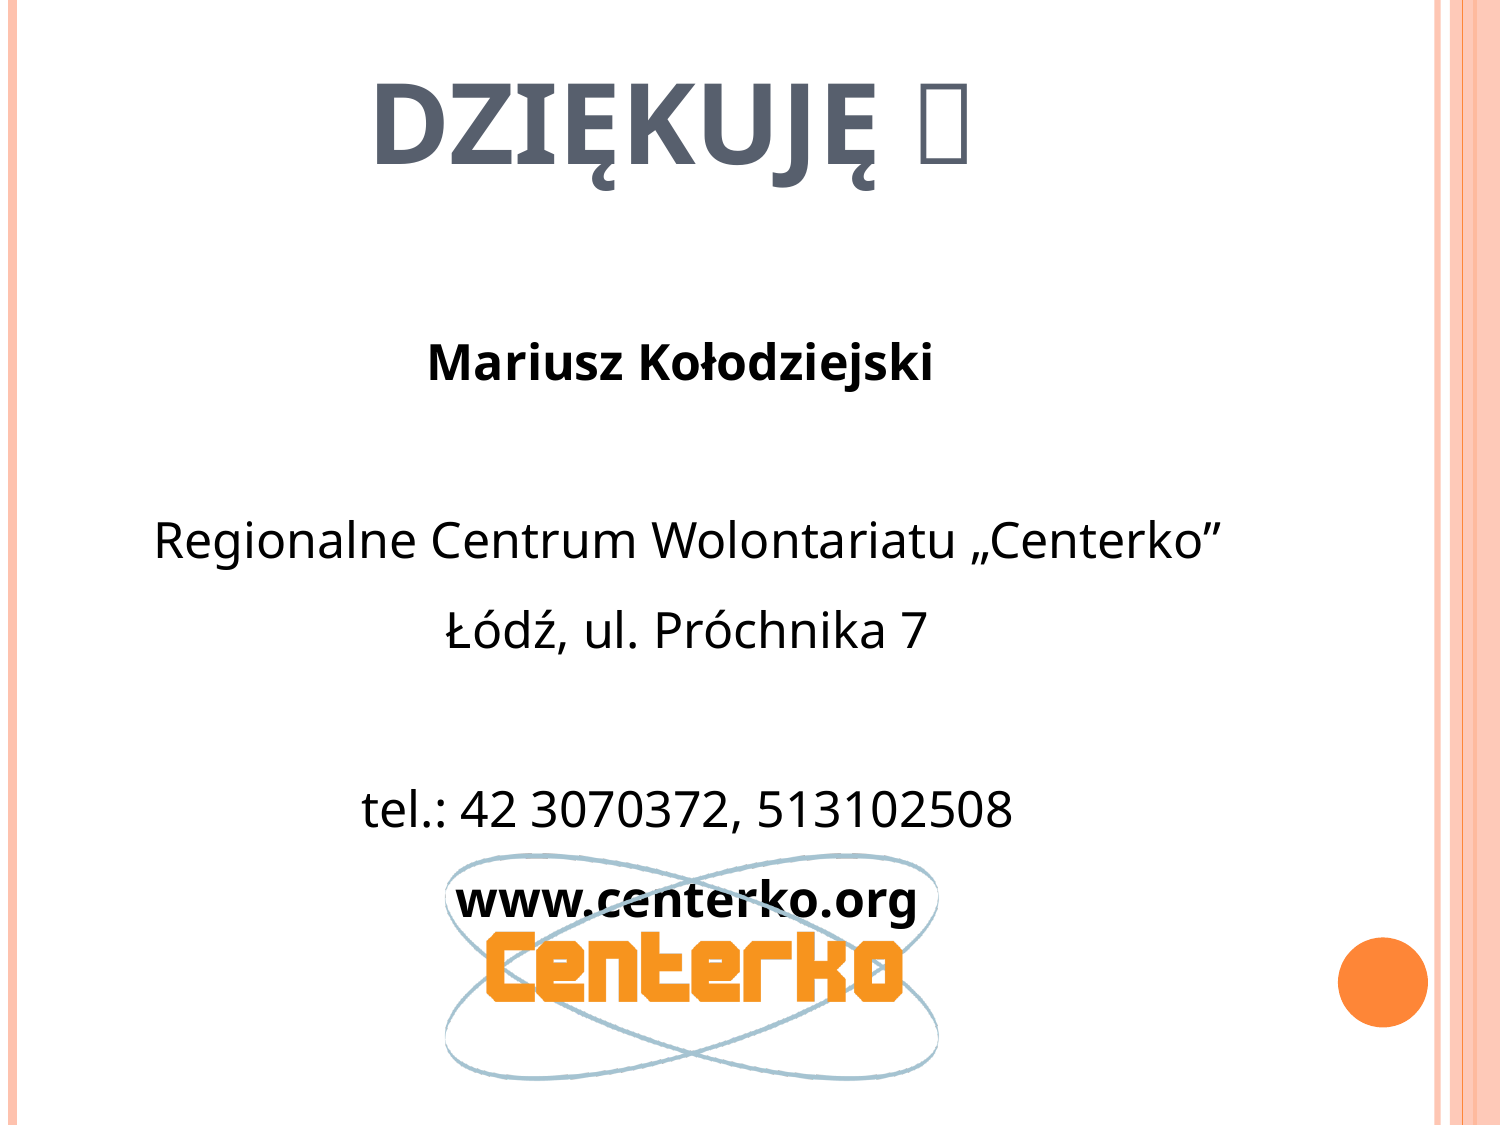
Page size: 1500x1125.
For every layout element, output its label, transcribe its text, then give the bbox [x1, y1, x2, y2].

picture [407, 817, 974, 1116]
title DZIĘKUJĘ  [75, 45, 1300, 233]
list Mariusz Kołodziejski Regionalne Centrum Wolontariatu „Centerko” Łódź, ul. Próchnika 7 tel.: 42 3070372, 513102508 www.centerko.org [75, 262, 1300, 1062]
